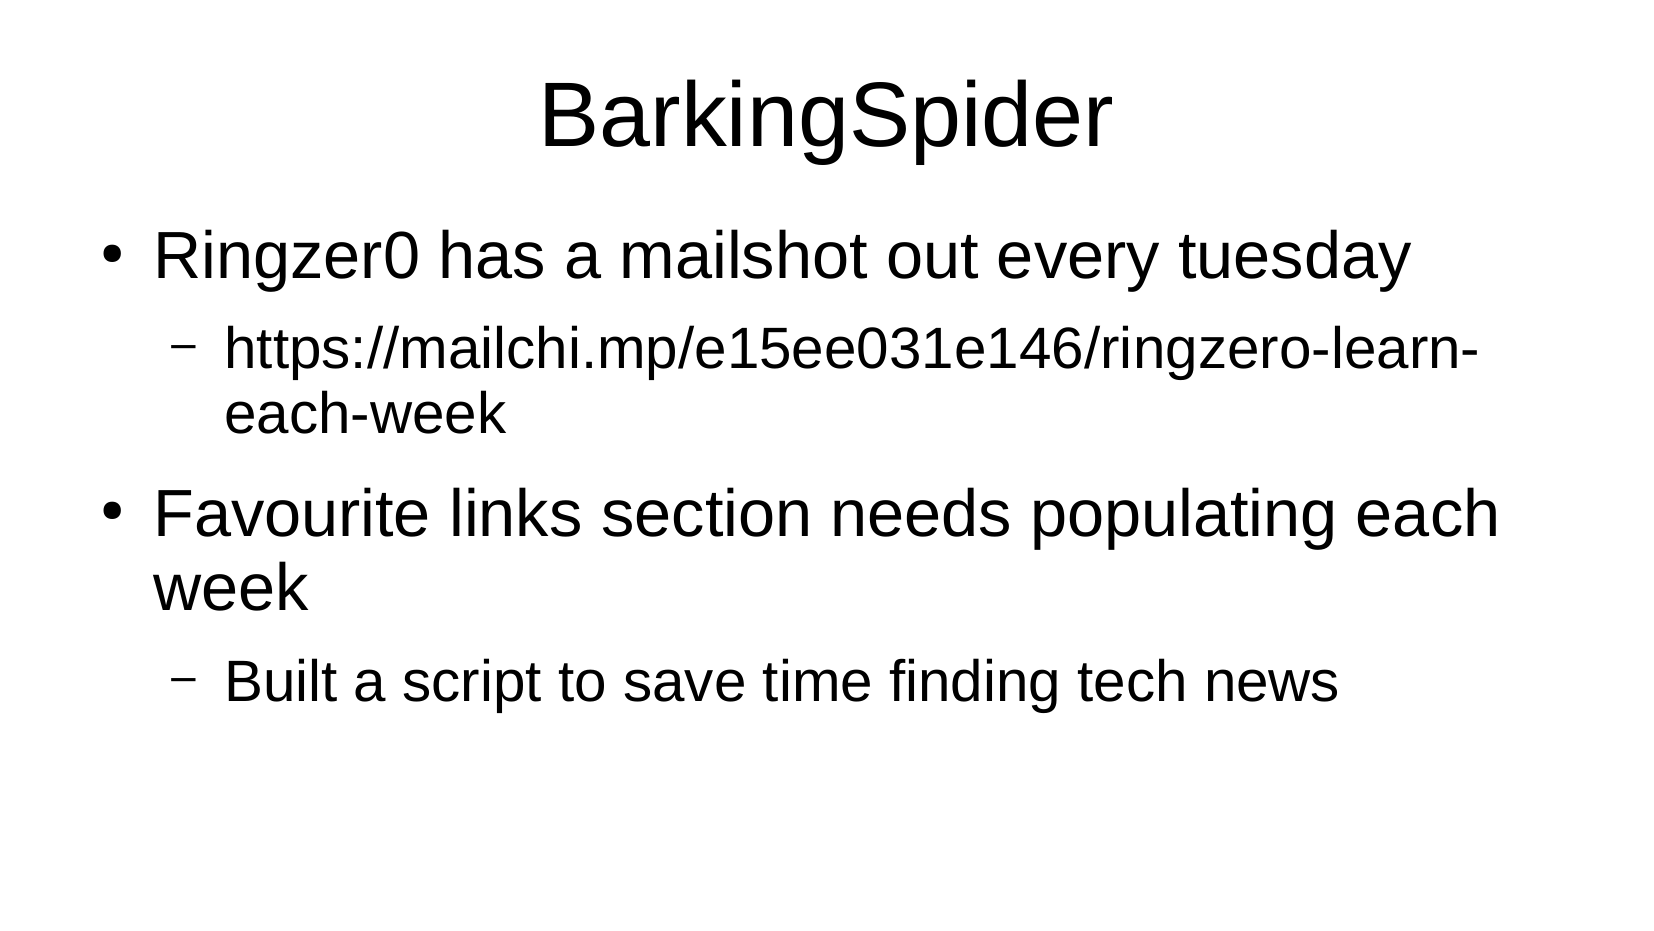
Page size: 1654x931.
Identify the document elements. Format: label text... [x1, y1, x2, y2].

list Ringzer0 has a mailshot out every tuesday https://mailchi.mp/e15ee031e146/ringzero-learn-each-week Favourite links section needs populating each week Built a script to save time finding tech news [82, 217, 1571, 857]
title BarkingSpider [82, 37, 1571, 193]
